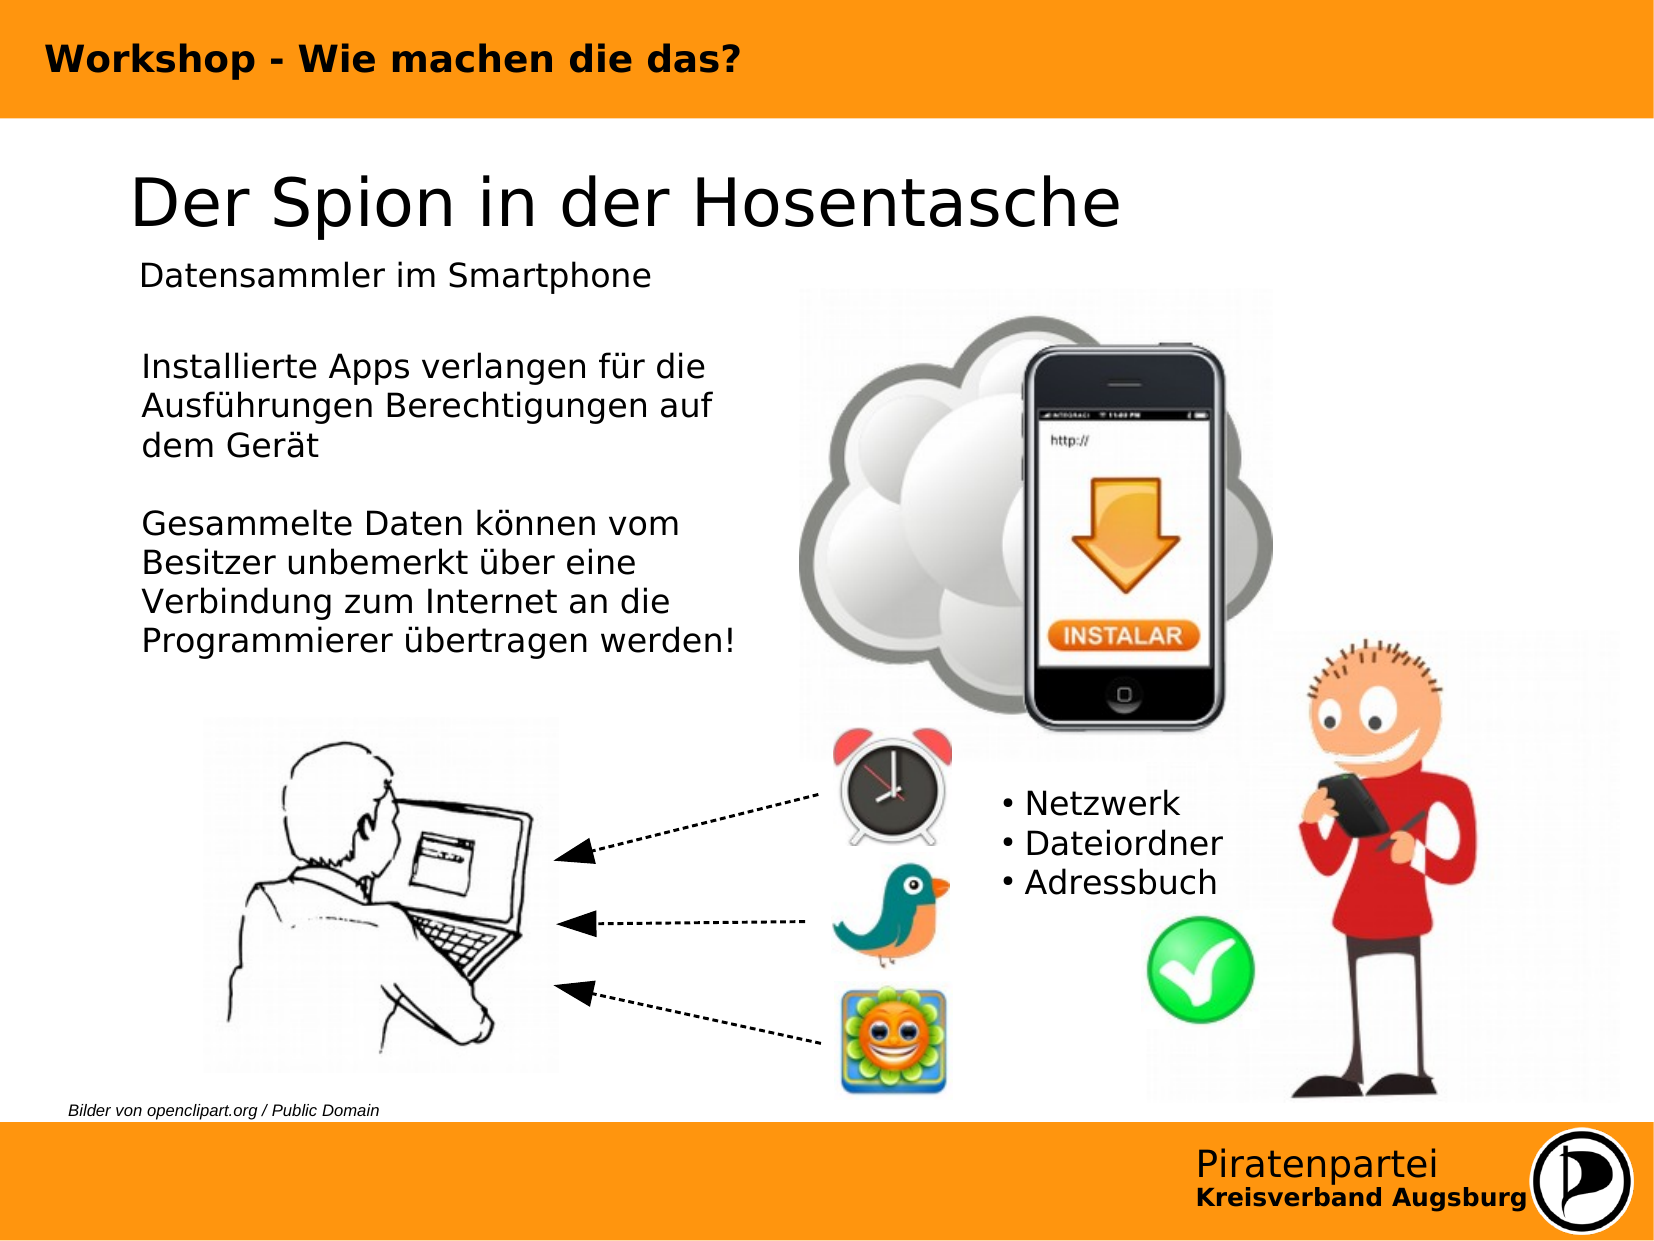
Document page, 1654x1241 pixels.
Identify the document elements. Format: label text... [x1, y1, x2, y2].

picture [834, 981, 953, 1100]
picture [203, 717, 559, 1073]
picture [831, 852, 950, 971]
text_box Datensammler im Smartphone [123, 248, 1506, 306]
picture [1529, 1127, 1634, 1235]
picture [799, 288, 1620, 1103]
text_box Der Spion in der Hosentasche [115, 155, 1560, 248]
text_box Workshop - Wie machen die das? [29, 29, 1329, 88]
text_box Bilder von openclipart.org / Public Domain [53, 1092, 395, 1127]
text_box Netzwerk Dateiordner Adressbuch [987, 736, 1264, 996]
text_box Installierte Apps verlangen für die Ausführungen Berechtigungen auf dem Gerät Gesammelte Daten können vom Besitzer unbemerkt über eine Verbindung zum Internet an die Programmierer übertragen werden! [126, 339, 779, 660]
